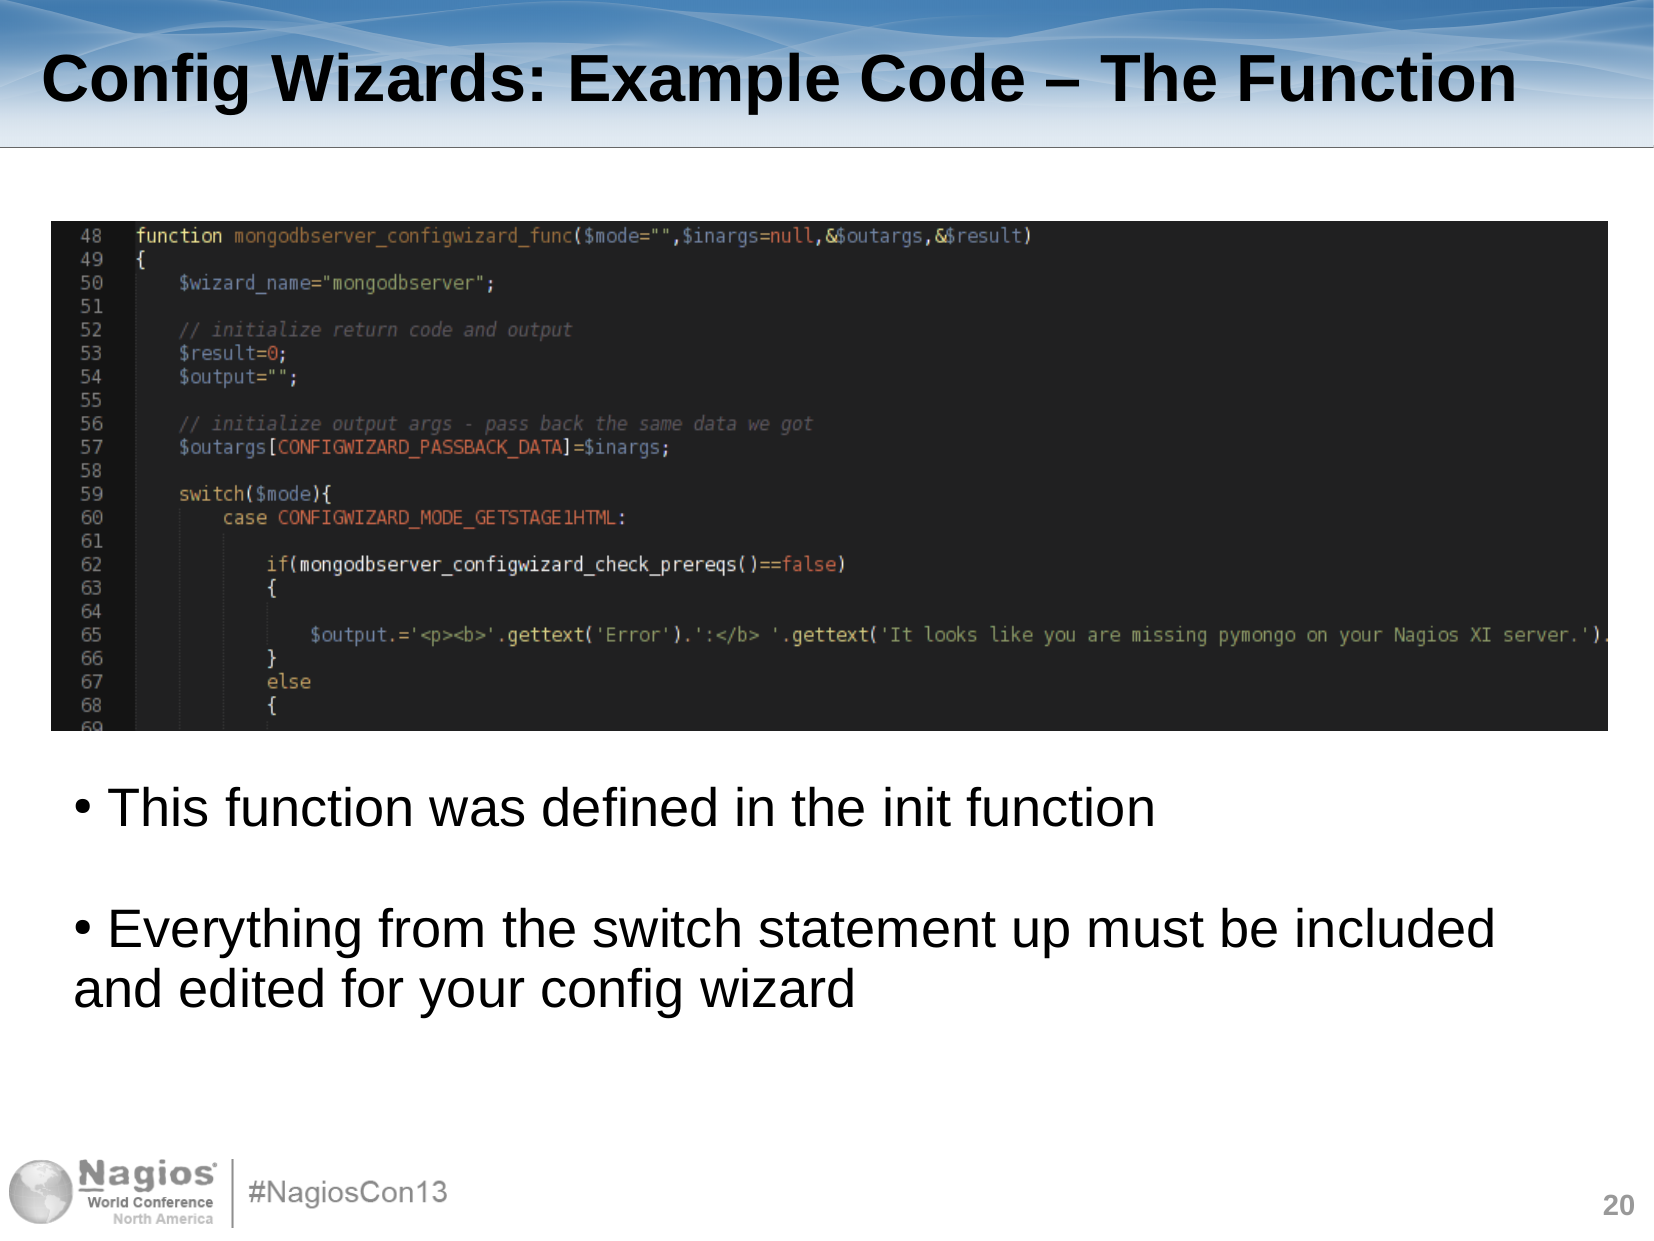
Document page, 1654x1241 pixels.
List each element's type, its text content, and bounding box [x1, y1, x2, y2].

picture [9, 1159, 453, 1228]
text_box This function was defined in the init function Everything from the switch statement up must be included and edited for your config wizard [58, 769, 1599, 1027]
title Config Wizards: Example Code – The Function [41, 29, 1628, 127]
picture [51, 221, 1608, 731]
picture [0, 0, 1654, 147]
